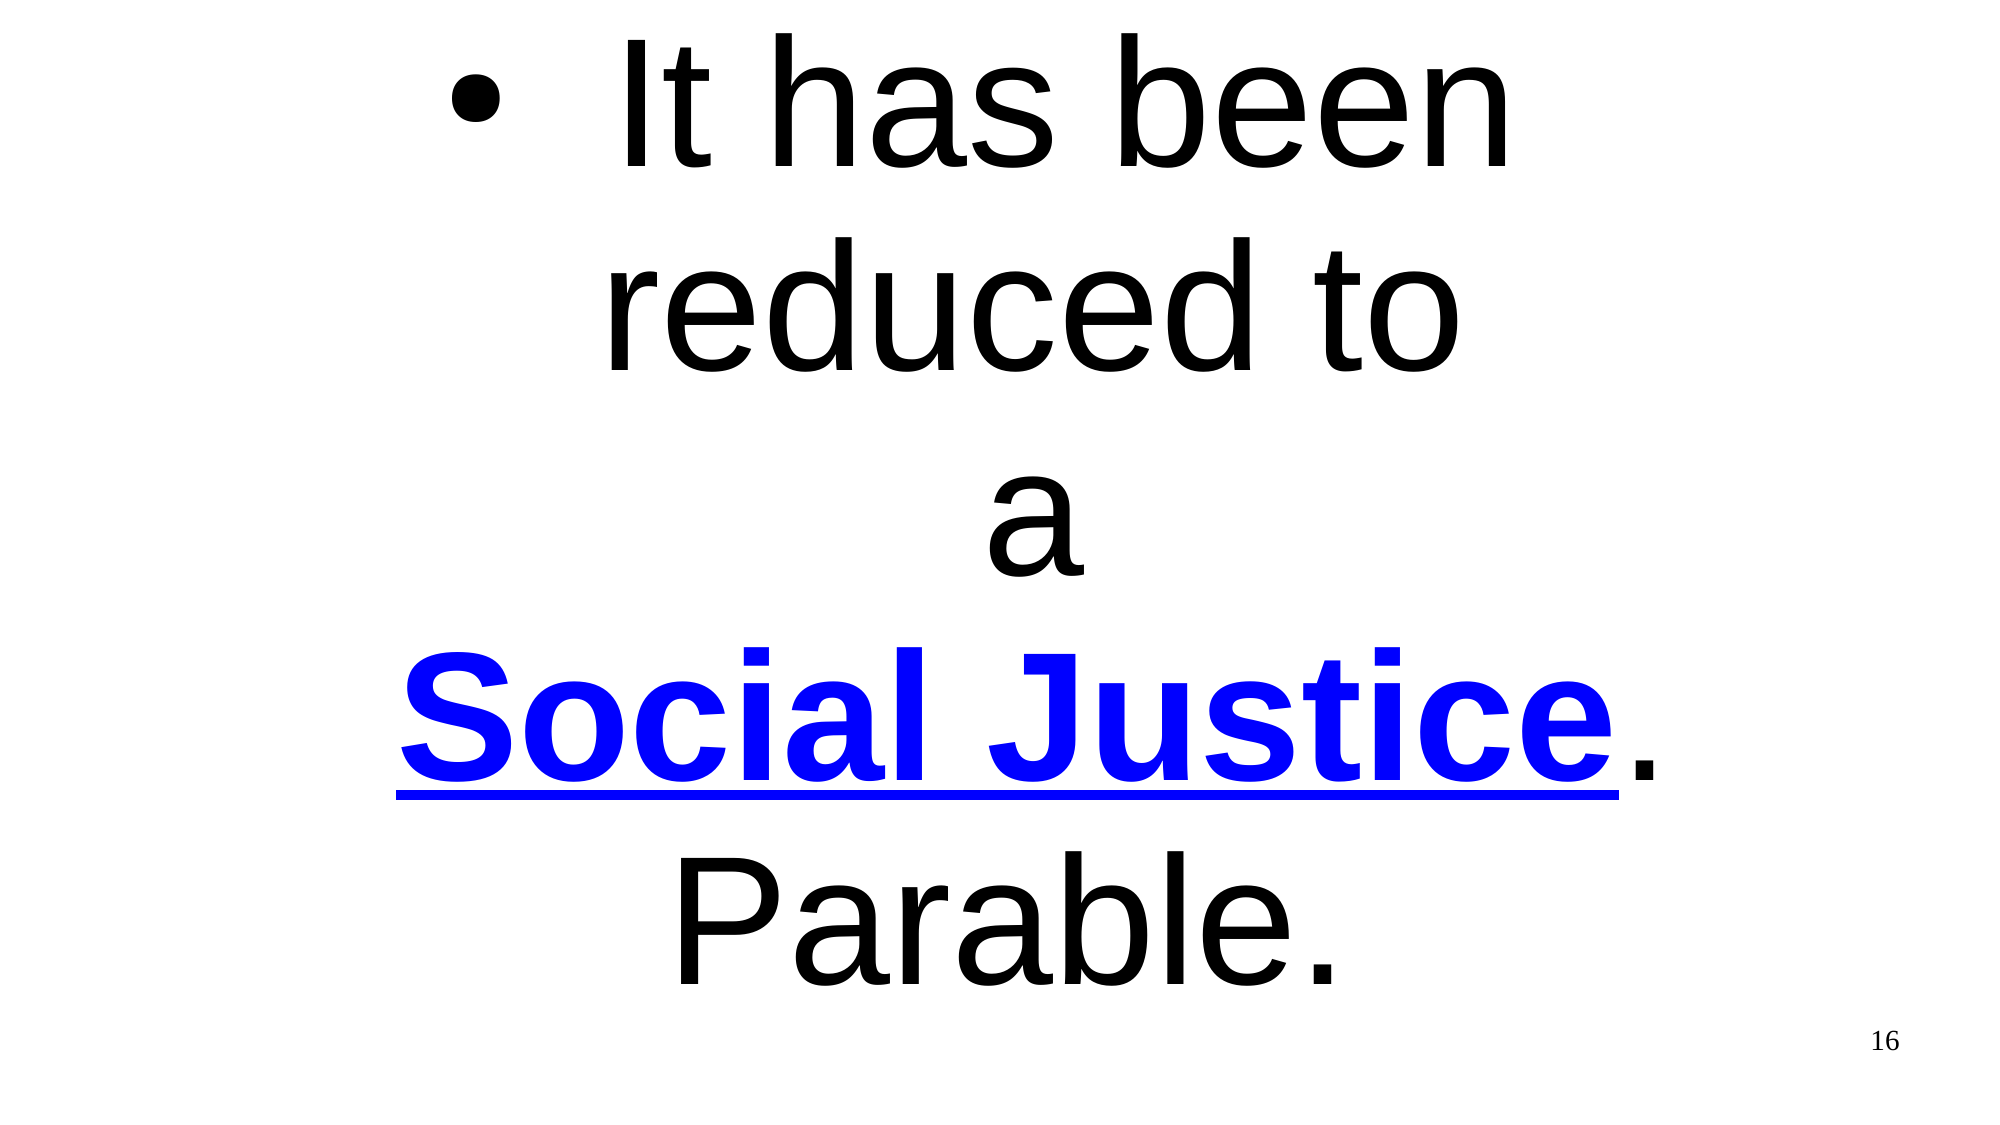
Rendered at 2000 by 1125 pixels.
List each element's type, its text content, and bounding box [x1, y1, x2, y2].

list It has been reduced to a Social Justice. Parable. [0, 0, 1996, 1123]
